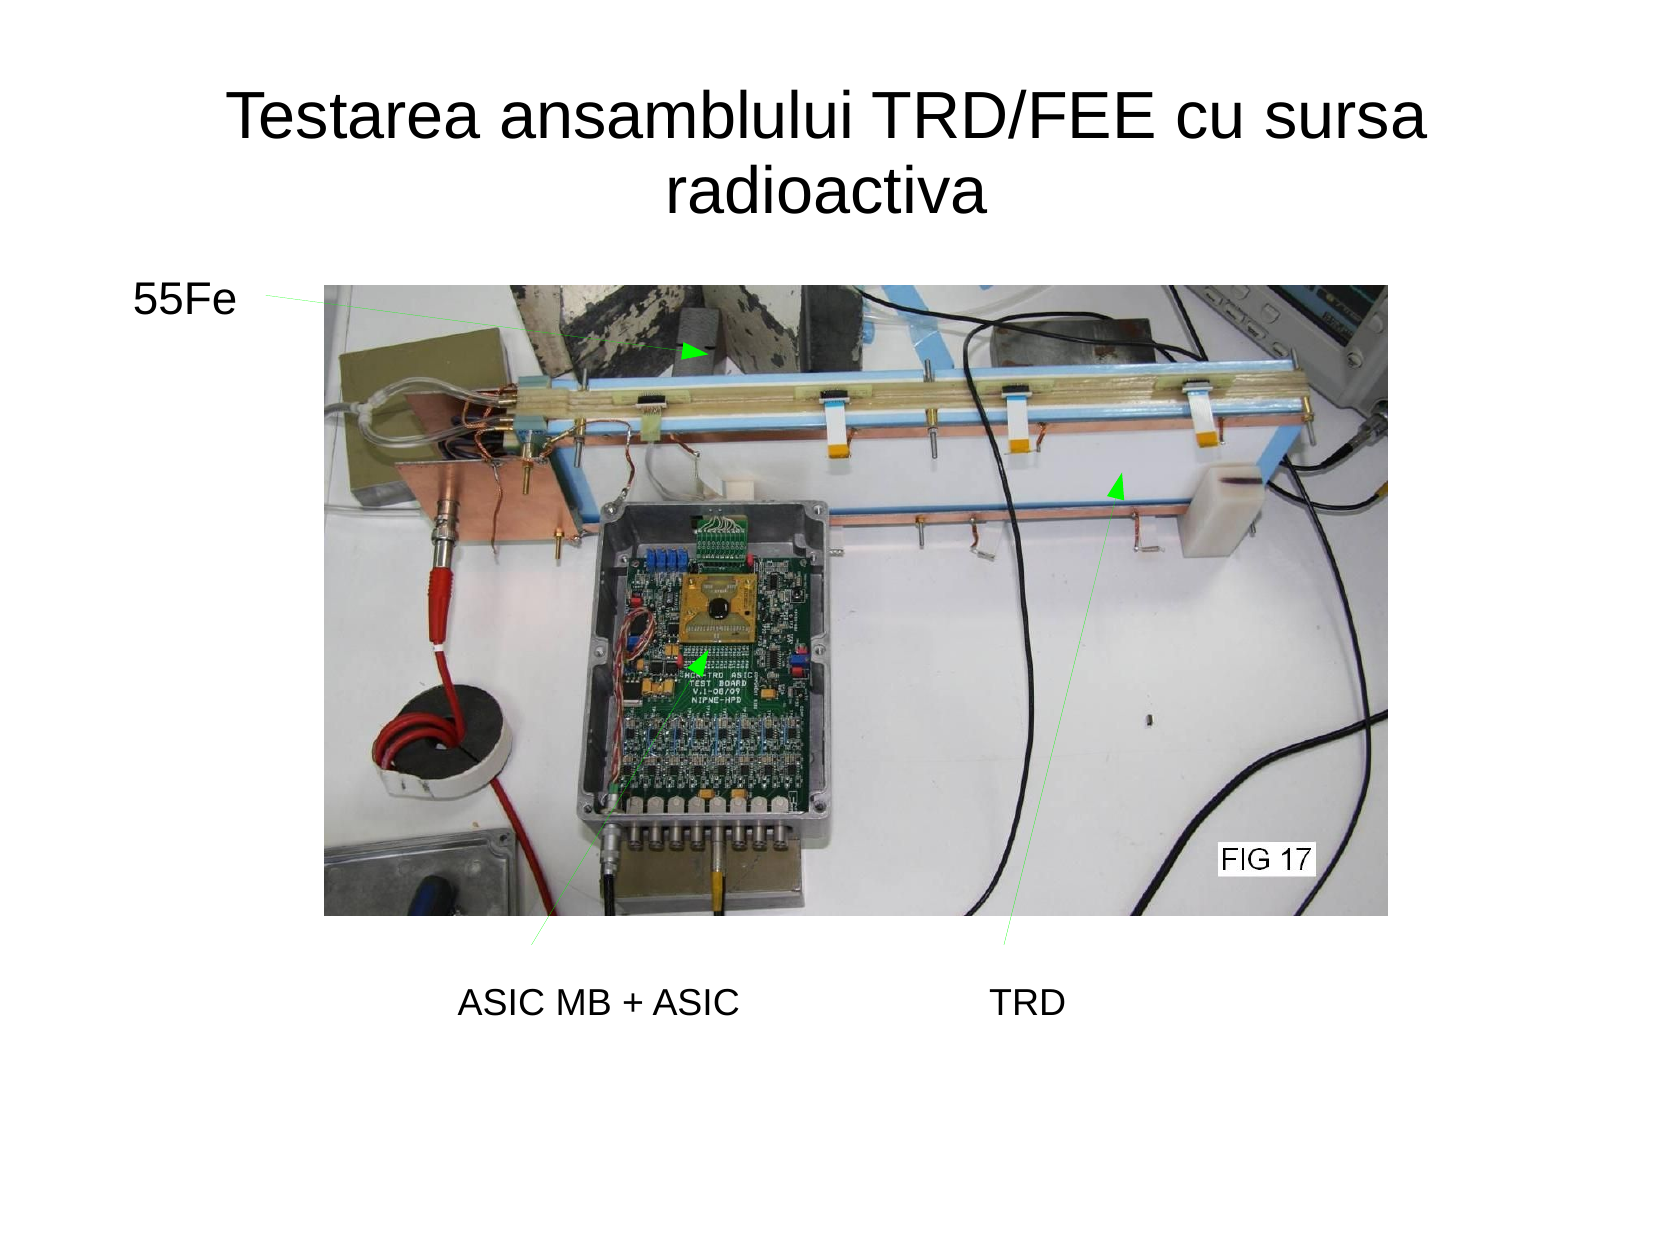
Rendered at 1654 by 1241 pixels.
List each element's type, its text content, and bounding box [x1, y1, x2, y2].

picture [324, 285, 1388, 916]
text_box TRD [974, 974, 1123, 1032]
text_box ASIC MB + ASIC [442, 974, 827, 1032]
text_box 55Fe [118, 265, 296, 332]
title Testarea ansamblului TRD/FEE cu sursa radioactiva [82, 56, 1571, 250]
